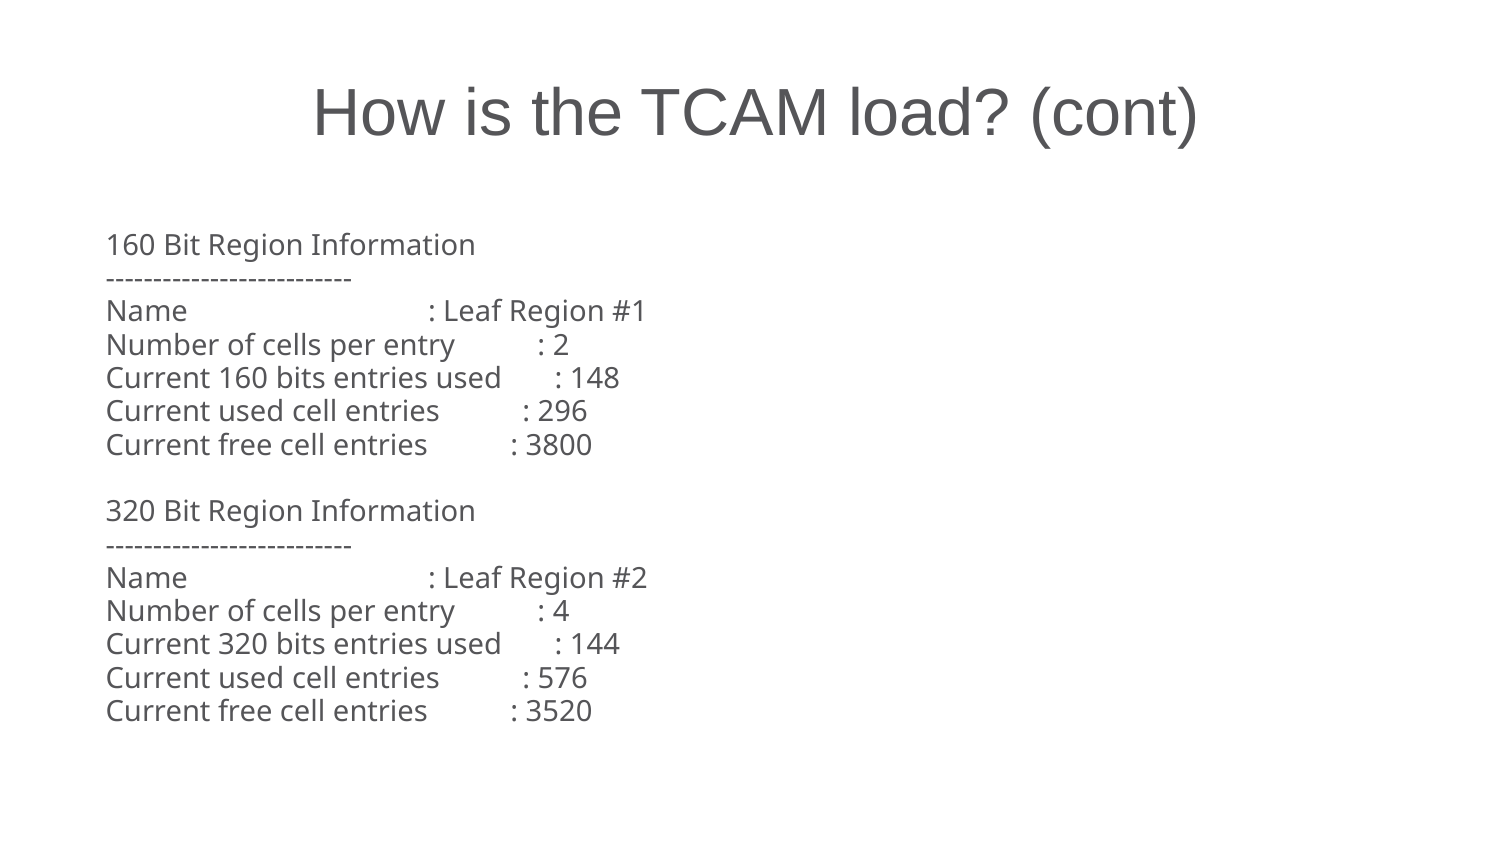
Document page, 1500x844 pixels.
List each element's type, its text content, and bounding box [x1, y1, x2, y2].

list 160 Bit Region Information -------------------------- Name : Leaf Region #1 Number of cells per entry : 2 Current 160 bits entries used : 148 Current used cell entries : 296 Current free cell entries : 3800 320 Bit Region Information -------------------------- Name : Leaf Region #2 Number of cells per entry : 4 Current 320 bits entries used : 144 Current used cell entries : 576 Current free cell entries : 3520 [71, 221, 1441, 741]
title How is the TCAM load? (cont) [71, 55, 1441, 177]
